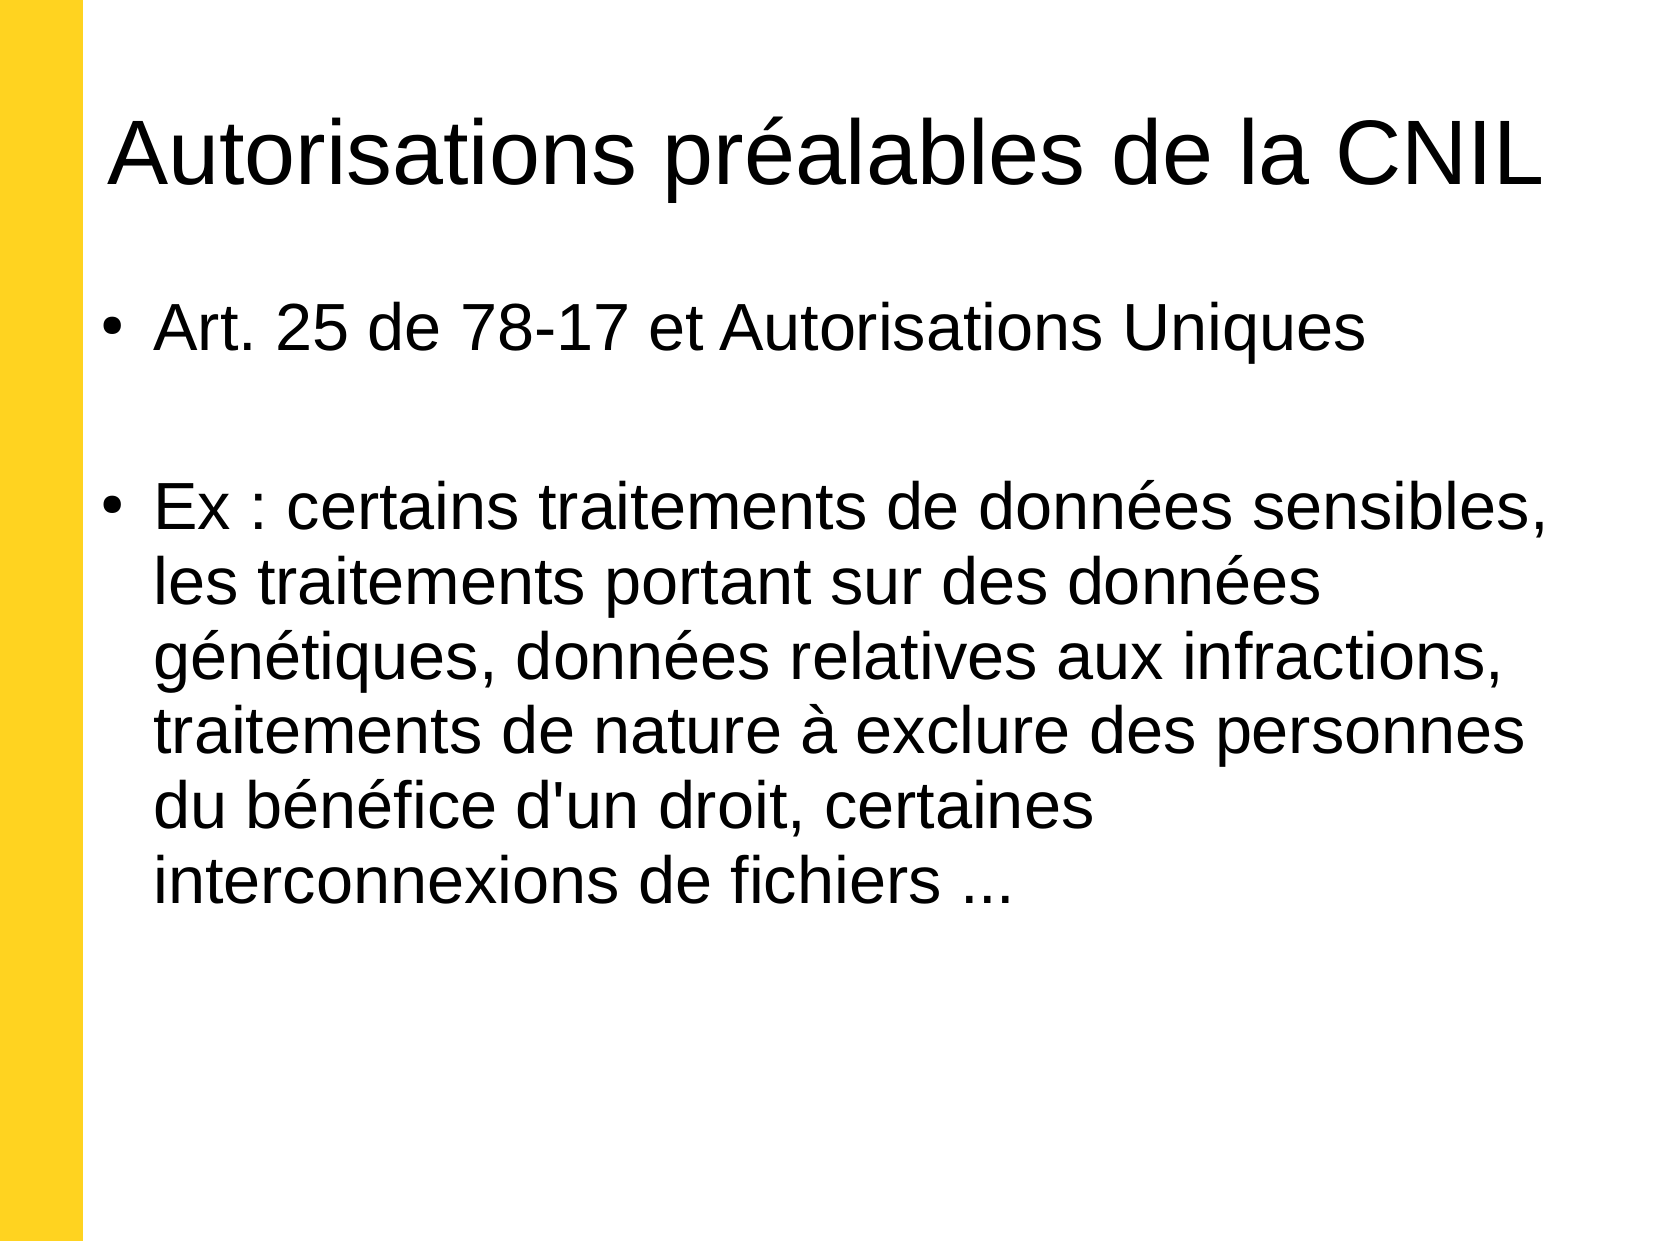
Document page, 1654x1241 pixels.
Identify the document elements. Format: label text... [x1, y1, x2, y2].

text_box [0, 0, 83, 1241]
title Autorisations préalables de la CNIL [83, 49, 1571, 257]
list Art. 25 de 78-17 et Autorisations Uniques Ex : certains traitements de données sensibles, les traitements portant sur des données génétiques, données relatives aux infractions, traitements de nature à exclure des personnes du bénéfice d'un droit, certaines interconnexions de fichiers ... [83, 290, 1571, 1010]
